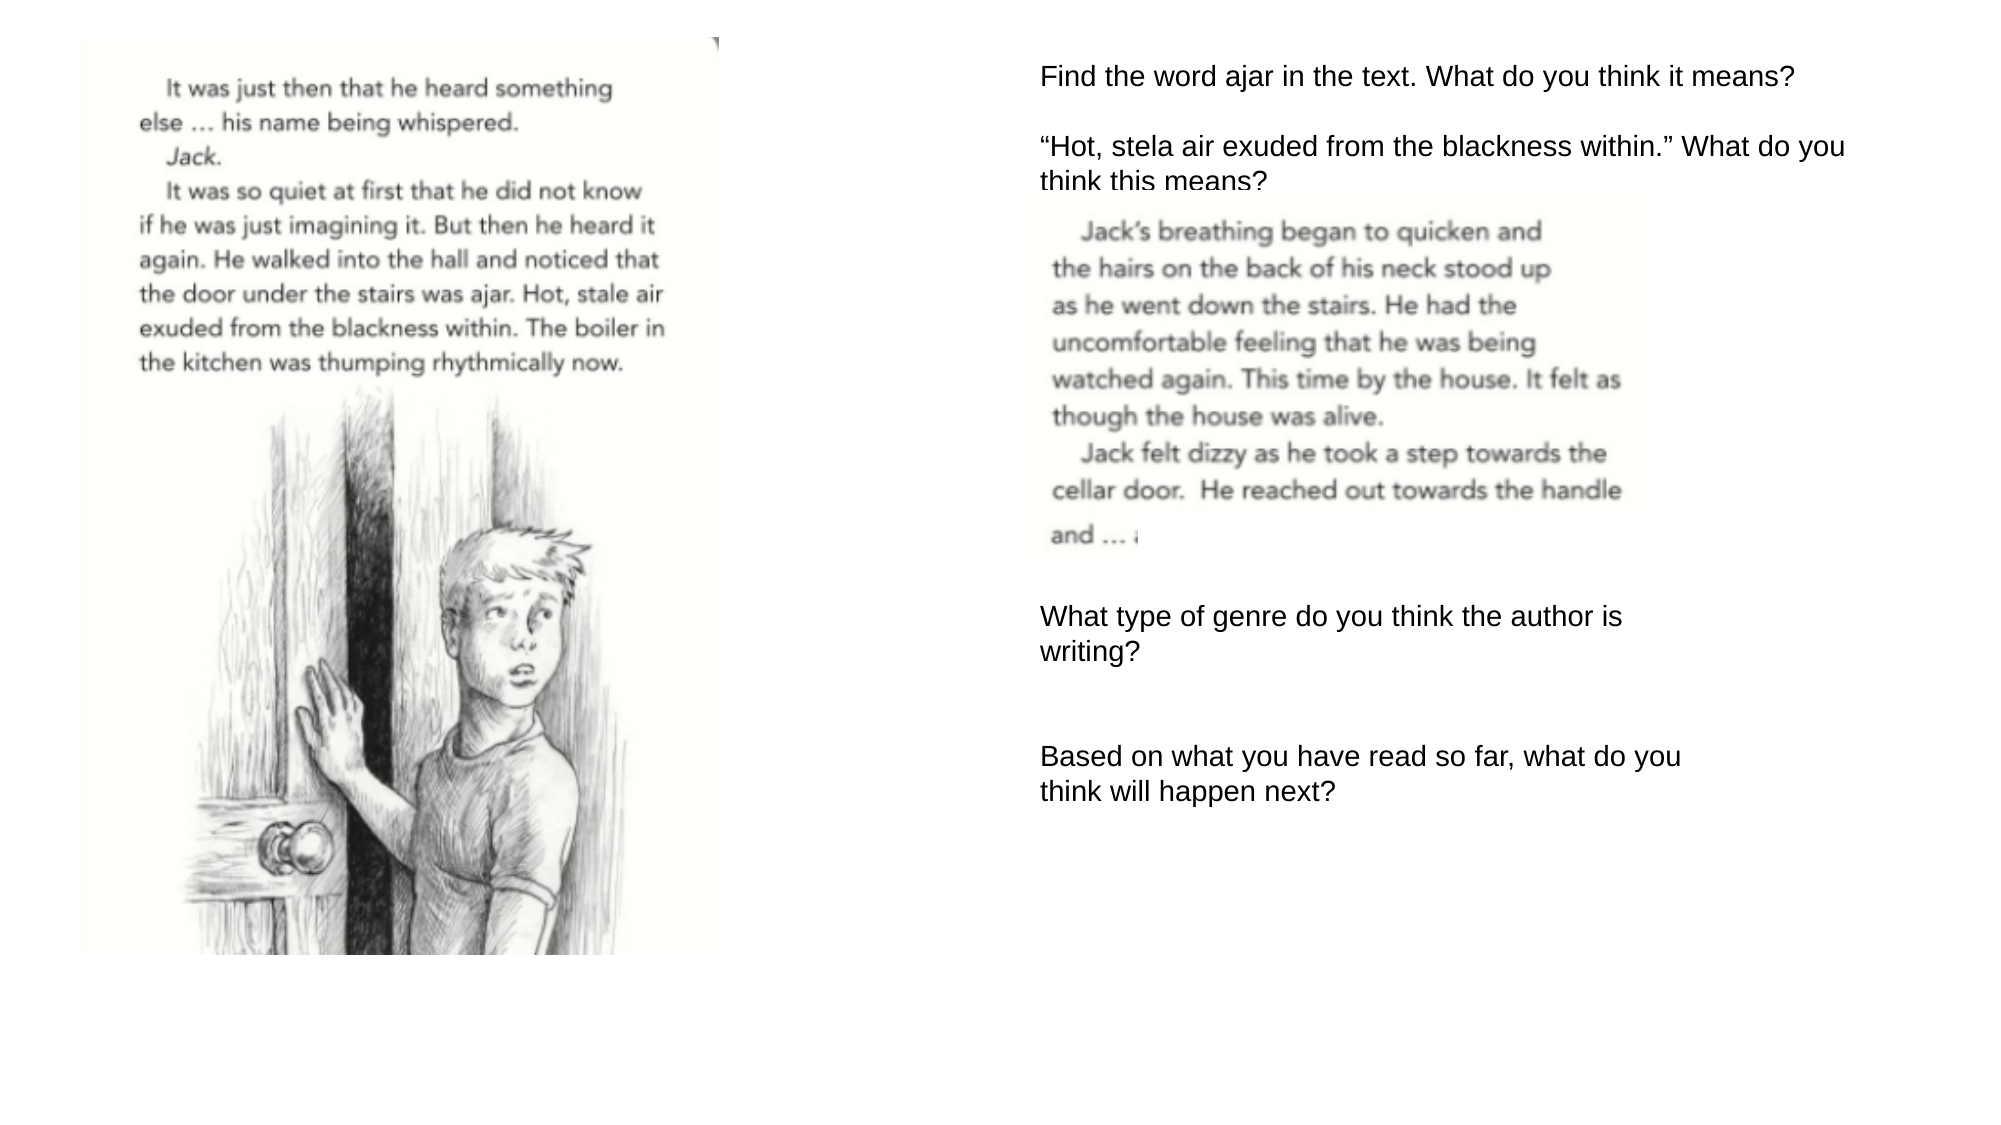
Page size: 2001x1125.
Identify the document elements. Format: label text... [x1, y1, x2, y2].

picture [1015, 190, 1654, 558]
picture [79, 37, 719, 955]
text_box Find the word ajar in the text. What do you think it means? “Hot, stela air exuded from the blackness within.” What do you think this means? [1025, 50, 1877, 258]
text_box What type of genre do you think the author is writing? Based on what you have read so far, what do you think will happen next? [1025, 590, 1721, 818]
